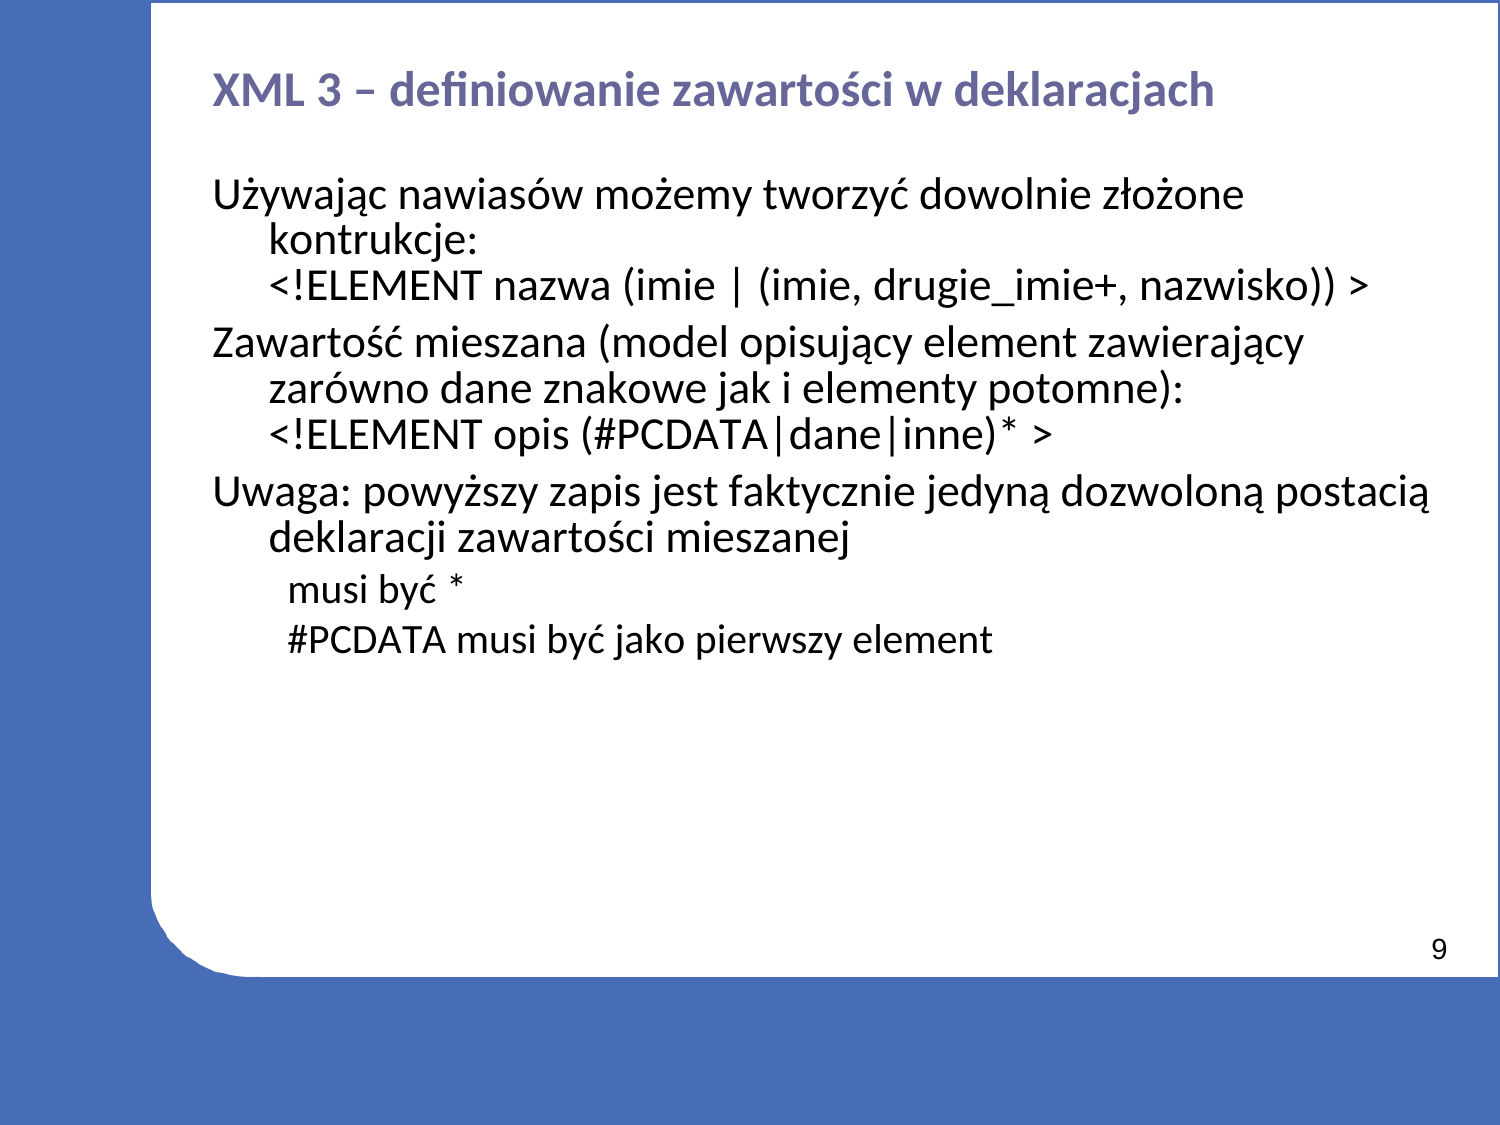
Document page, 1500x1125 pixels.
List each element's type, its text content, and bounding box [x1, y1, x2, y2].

list Używając nawiasów możemy tworzyć dowolnie złożone kontrukcje: <!ELEMENT nazwa (imie | (imie, drugie_imie+, nazwisko)) > Zawartość mieszana (model opisujący element zawierający zarówno dane znakowe jak i elementy potomne): <!ELEMENT opis (#PCDATA|dane|inne)* > Uwaga: powyższy zapis jest faktycznie jedyną dozwoloną postacią deklaracji zawartości mieszanej musi być * #PCDATA musi być jako pierwszy element [212, 174, 1448, 911]
title XML 3 – definiowanie zawartości w deklaracjach [212, 24, 1447, 164]
picture [0, 0, 1500, 1125]
